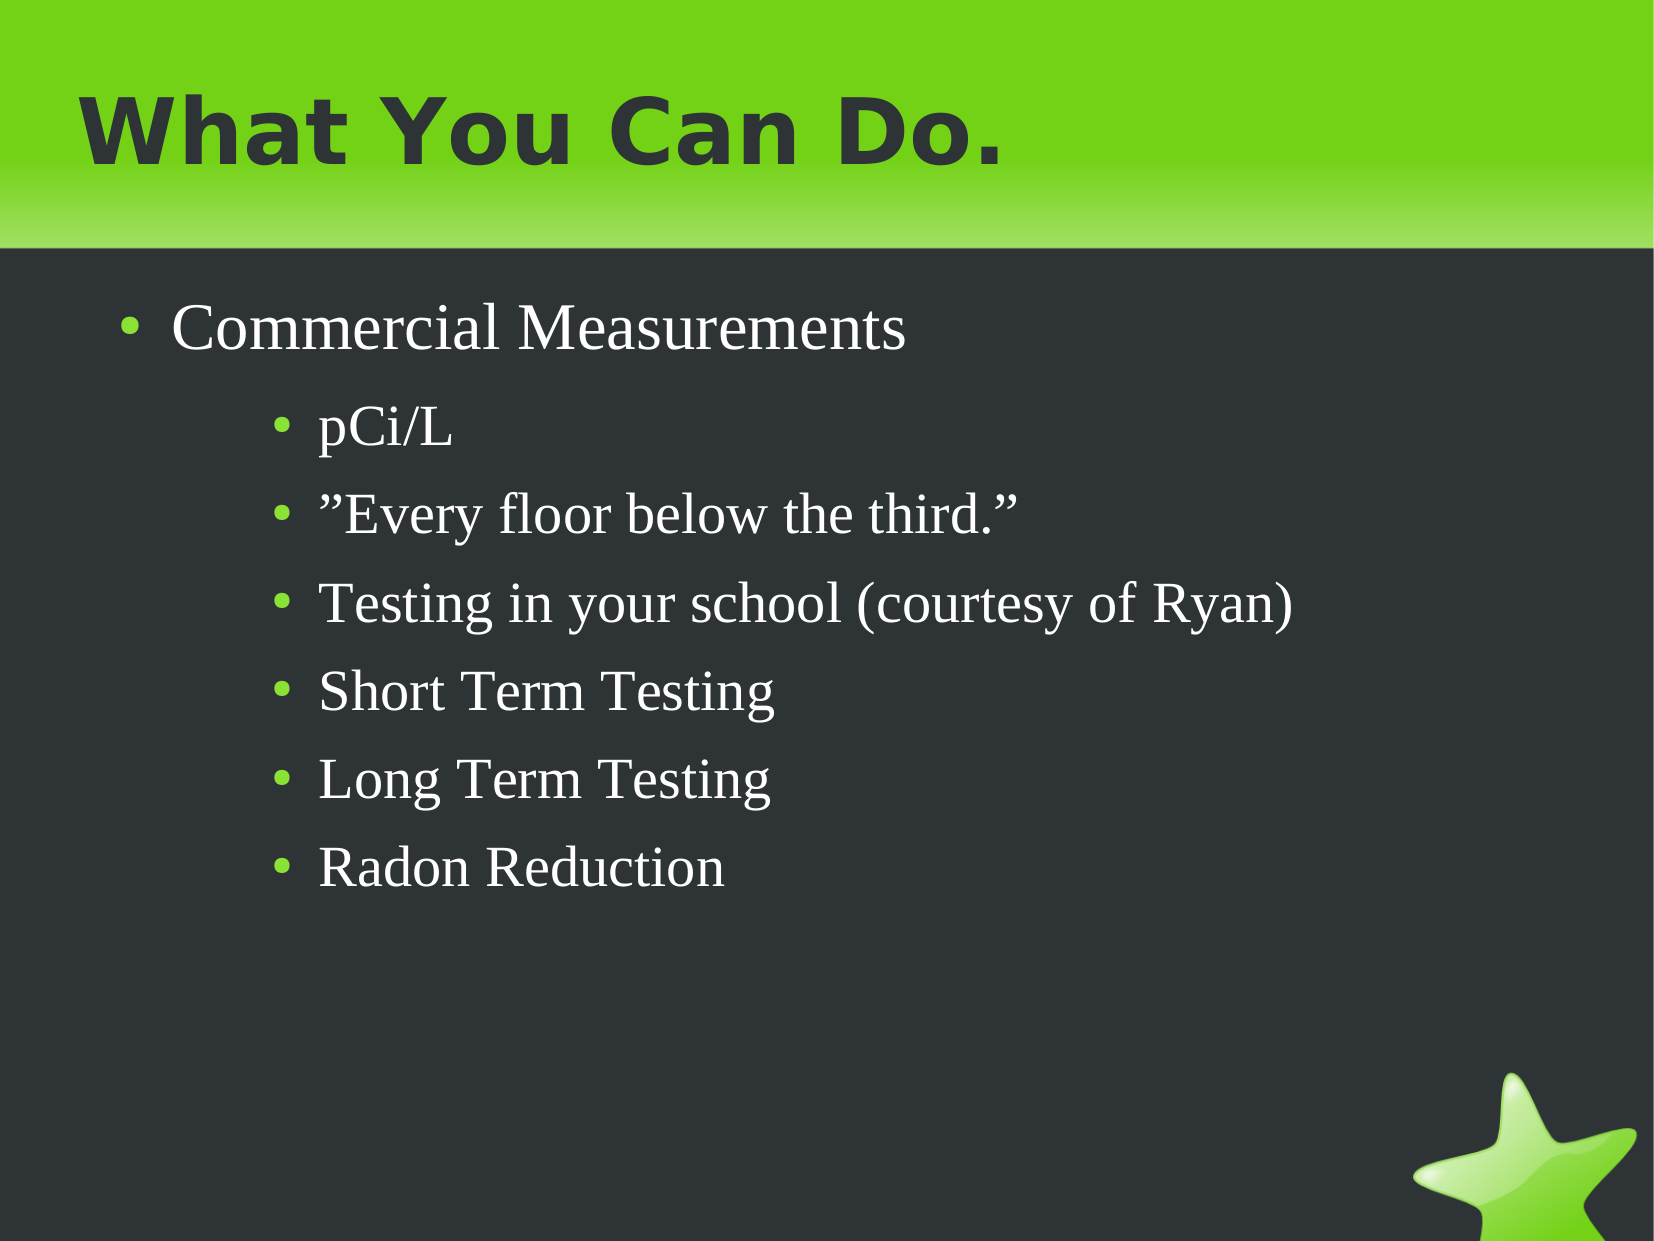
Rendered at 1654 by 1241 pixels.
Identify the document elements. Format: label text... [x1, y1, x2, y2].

picture [0, 0, 1654, 1241]
title What You Can Do. [76, 36, 1565, 229]
list Commercial Measurements pCi/L ”Every floor below the third.” Testing in your school (courtesy of Ryan) Short Term Testing Long Term Testing Radon Reduction [82, 290, 1571, 1094]
